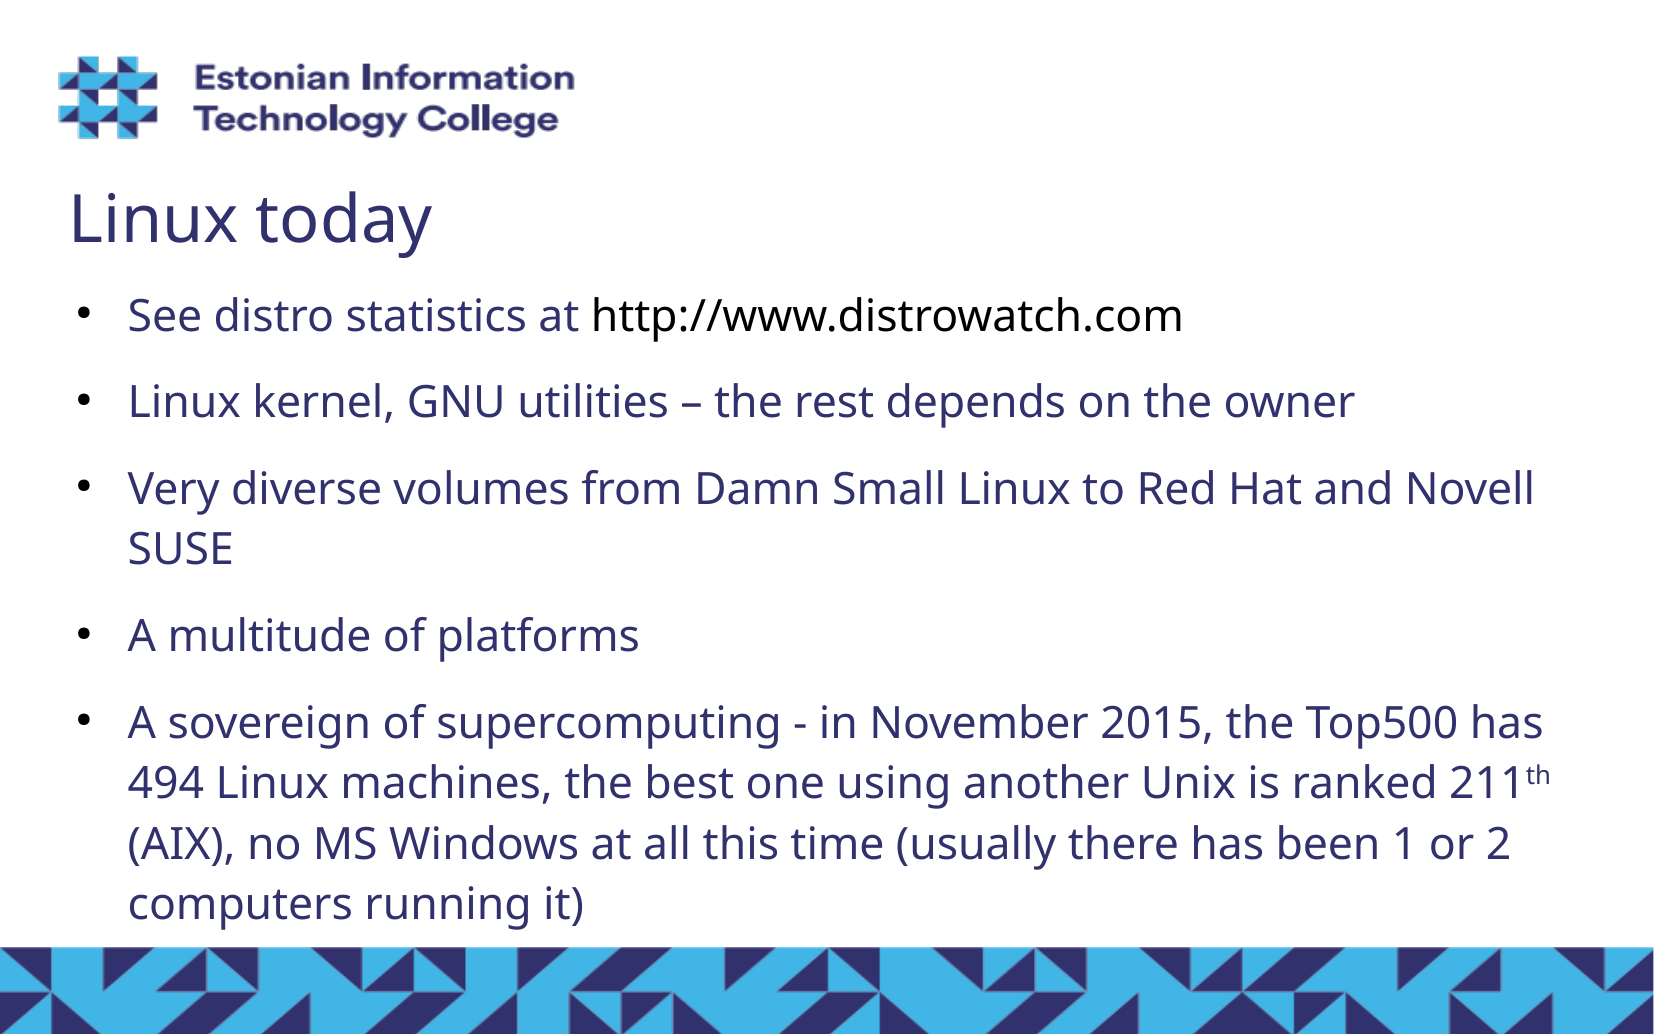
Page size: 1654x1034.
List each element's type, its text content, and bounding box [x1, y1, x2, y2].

title Linux today [68, 147, 1536, 283]
list See distro statistics at http://www.distrowatch.com Linux kernel, GNU utilities – the rest depends on the owner Very diverse volumes from Damn Small Linux to Red Hat and Novell SUSE A multitude of platforms A sovereign of supercomputing - in November 2015, the Top500 has 494 Linux machines, the best one using another Unix is ranked 211th (AIX), no MS Windows at all this time (usually there has been 1 or 2 computers running it) [59, 283, 1595, 936]
